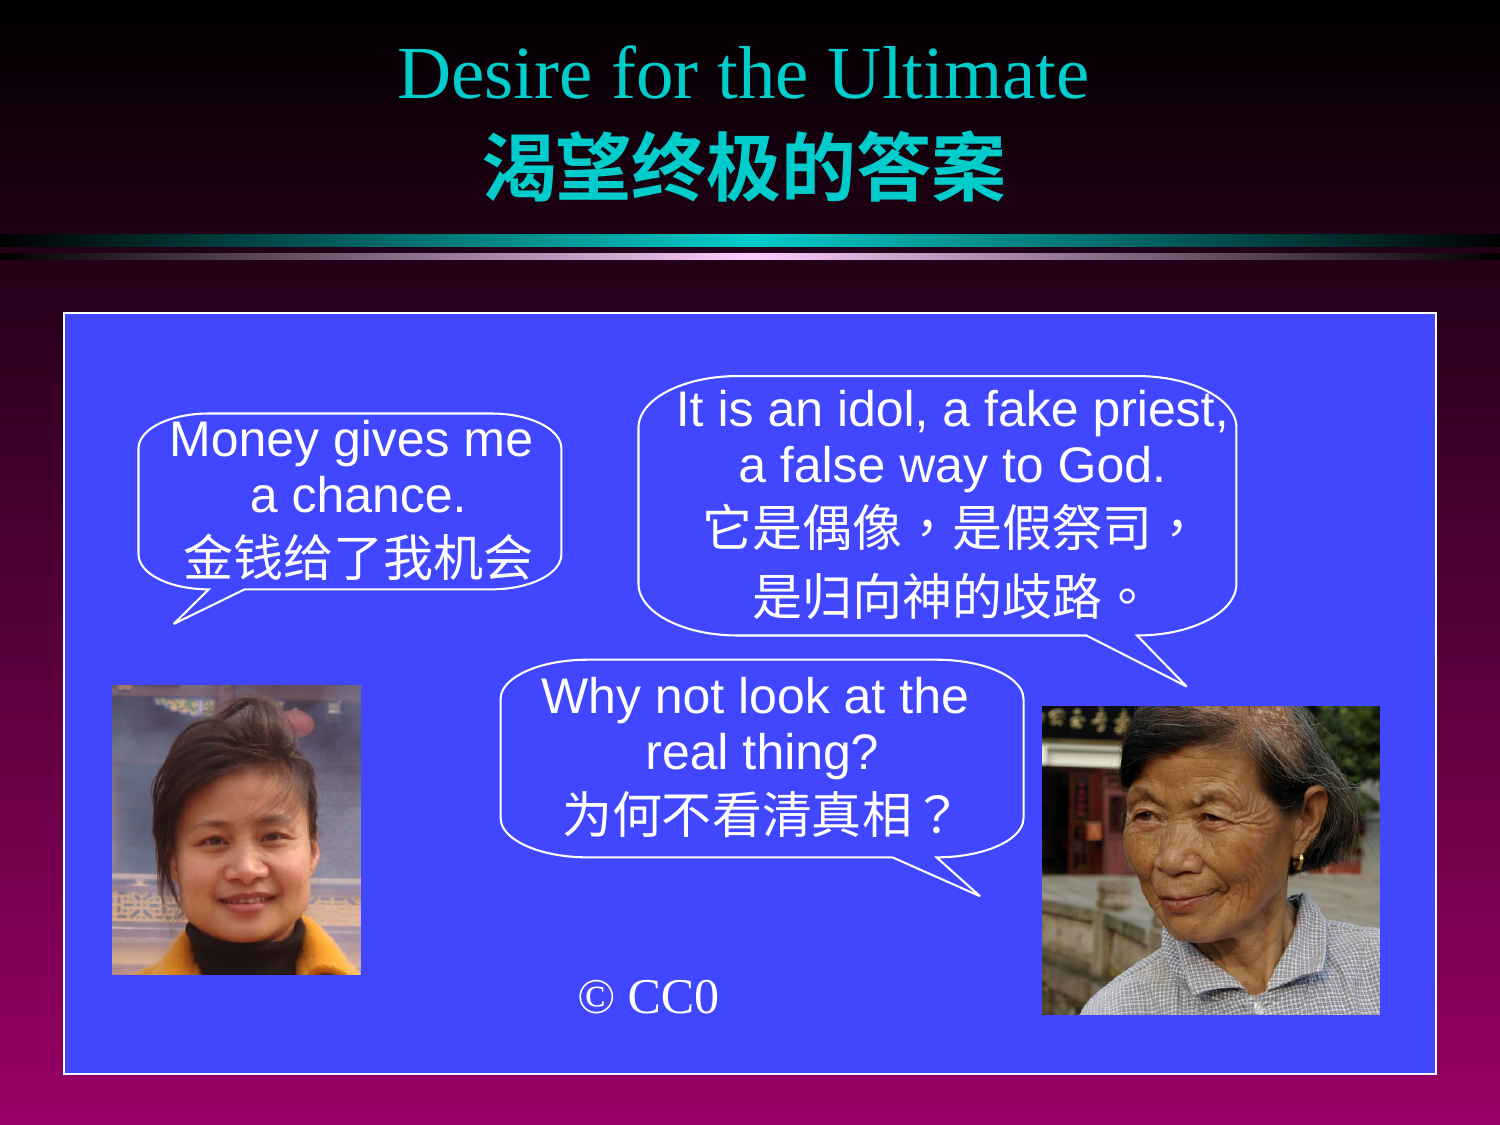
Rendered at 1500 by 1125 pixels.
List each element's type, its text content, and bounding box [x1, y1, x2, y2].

text_box © CC0 [562, 961, 938, 1032]
text_box Money gives me a chance. 金钱给了我机会 [138, 413, 562, 624]
text_box It is an idol, a fake priest, a false way to God. 它是偶像，是假祭司， 是归向神的歧路。 [638, 376, 1237, 687]
picture [1042, 706, 1380, 1015]
picture [112, 685, 361, 976]
text_box Why not look at the real thing? 为何不看清真相？ [500, 659, 1024, 897]
title Desire for the Ultimate 渴望终极的答案 [99, 37, 1388, 225]
text_box [63, 313, 1437, 1074]
